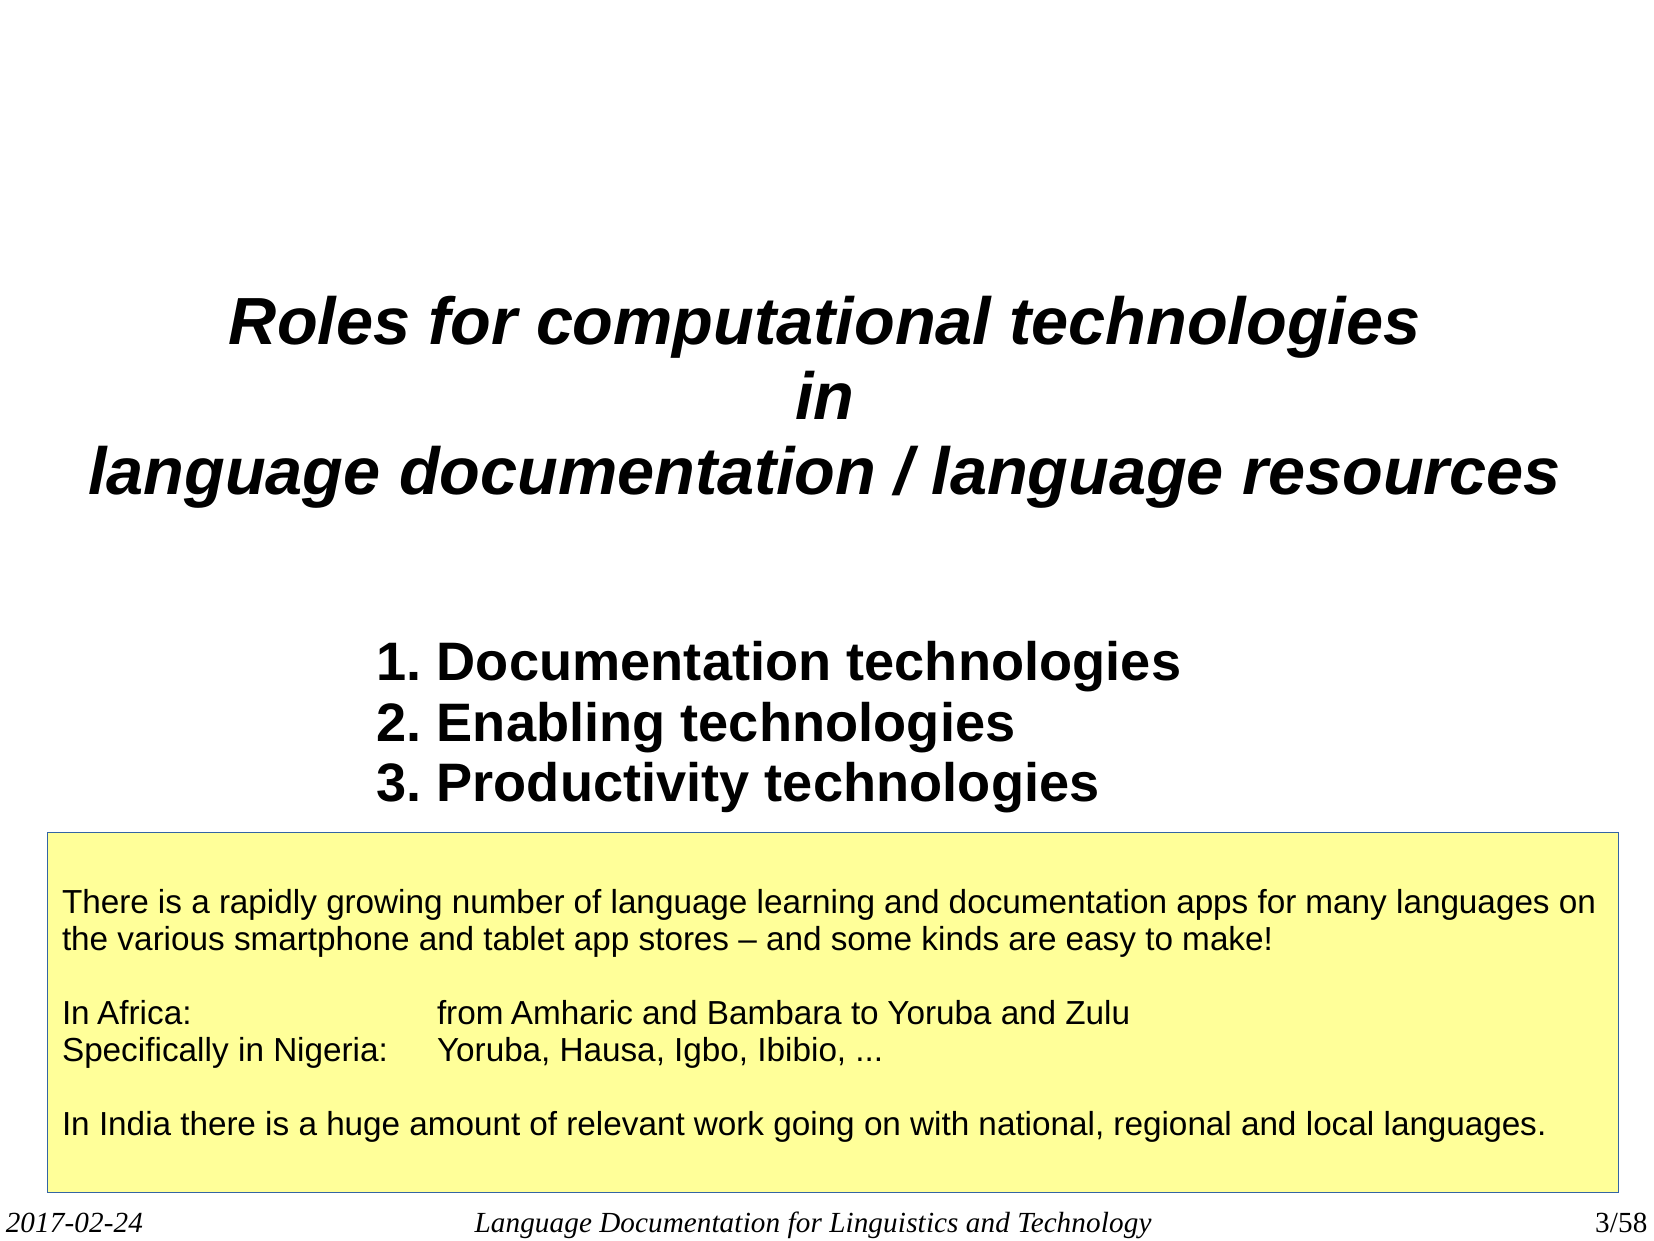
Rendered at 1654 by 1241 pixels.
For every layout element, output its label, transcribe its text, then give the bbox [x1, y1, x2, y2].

title Roles for computational technologies in language documentation / language resources [0, 284, 1654, 509]
text_box Documentation technologies Enabling technologies Productivity technologies [361, 624, 1292, 822]
text_box There is a rapidly growing number of language learning and documentation apps for many languages on the various smartphone and tablet app stores – and some kinds are easy to make! In Africa: from Amharic and Bambara to Yoruba and Zulu Specifically in Nigeria: Yoruba, Hausa, Igbo, Ibibio, ... In India there is a huge amount of relevant work going on with national, regional and local languages. [47, 832, 1619, 1193]
